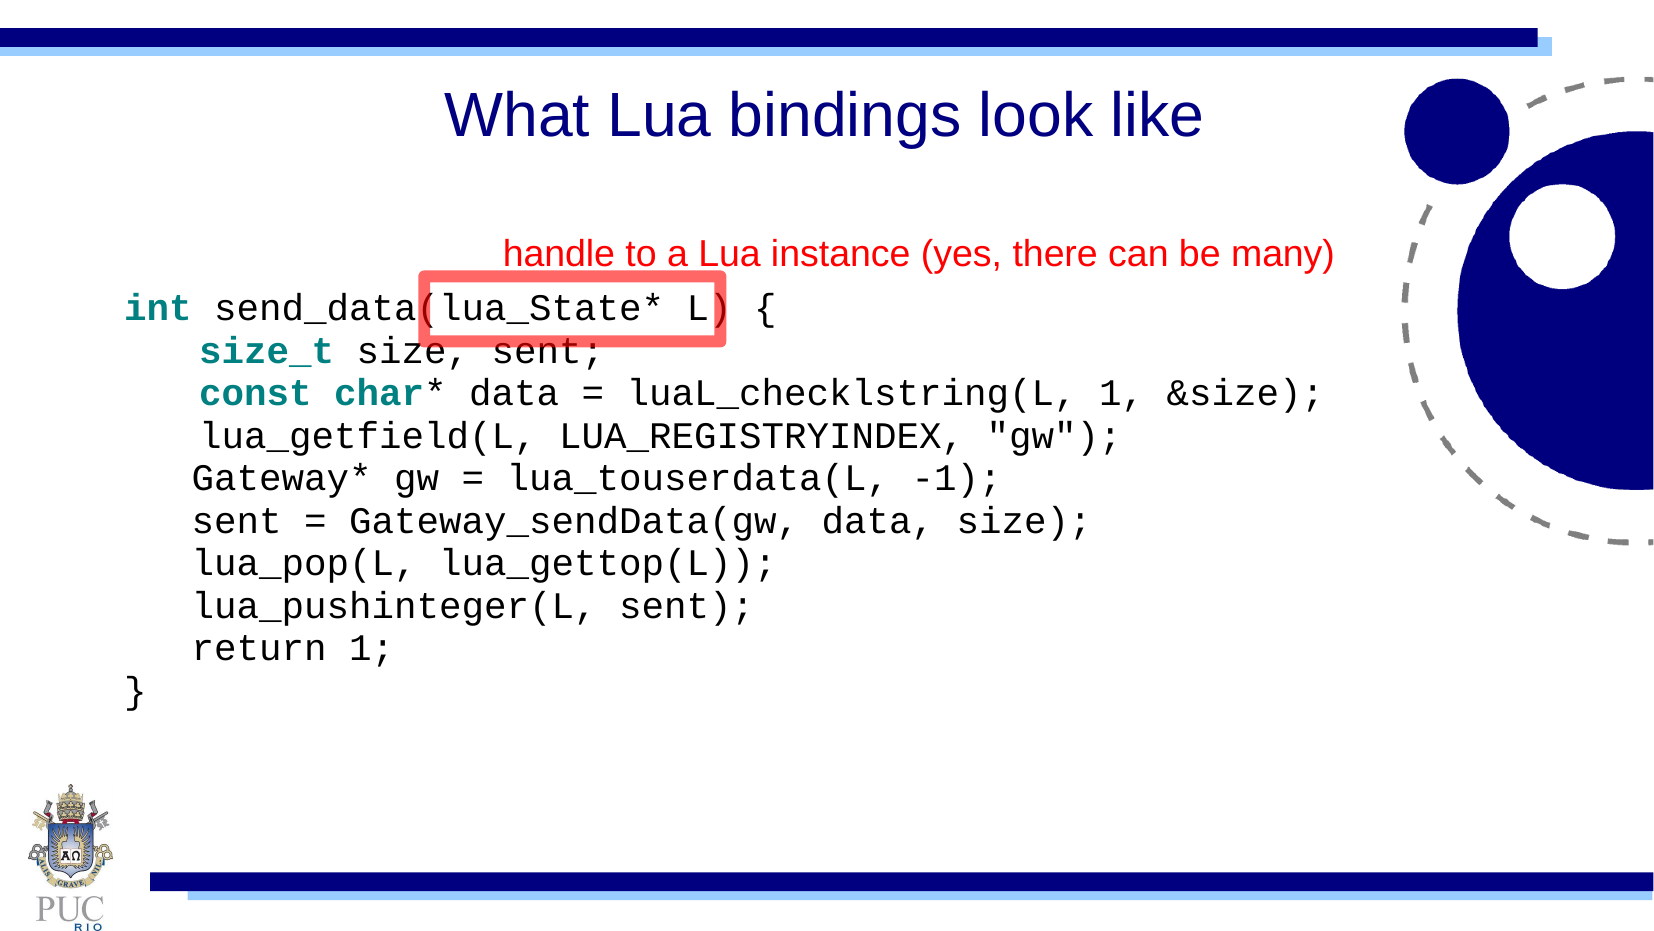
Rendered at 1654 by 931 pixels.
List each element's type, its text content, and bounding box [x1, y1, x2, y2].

text_box int send_data(lua_State* L) { size_t size, sent; const char* data = luaL_checklstring(L, 1, &size); lua_getfield(L, LUA_REGISTRYINDEX, "gw"); Gateway* gw = lua_touserdata(L, -1); sent = Gateway_sendData(gw, data, size); lua_pop(L, lua_gettop(L)); lua_pushinteger(L, sent); return 1; } [124, 200, 1613, 804]
text_box handle to a Lua instance (yes, there can be many) [488, 225, 1351, 282]
picture [28, 784, 113, 931]
title What Lua bindings look like [37, 37, 1377, 193]
picture [1377, 29, 1654, 564]
